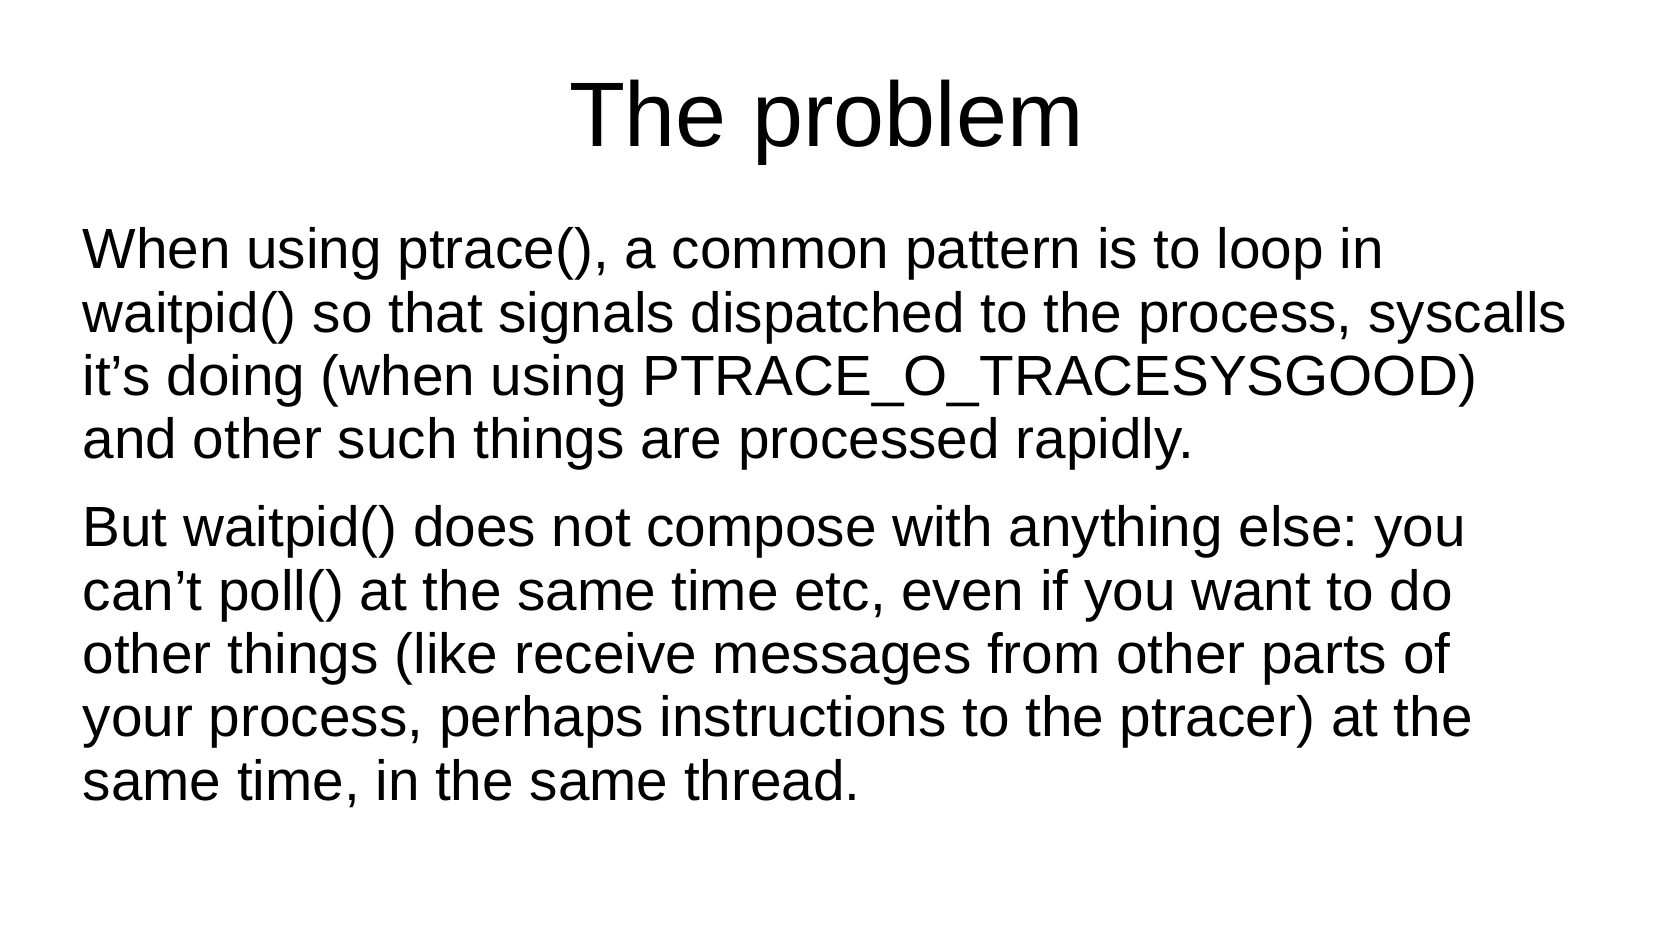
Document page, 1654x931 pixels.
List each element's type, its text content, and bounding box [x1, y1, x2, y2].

title The problem [82, 37, 1571, 193]
list When using ptrace(), a common pattern is to loop in waitpid() so that signals dispatched to the process, syscalls it’s doing (when using PTRACE_O_TRACESYSGOOD) and other such things are processed rapidly. But waitpid() does not compose with anything else: you can’t poll() at the same time etc, even if you want to do other things (like receive messages from other parts of your process, perhaps instructions to the ptracer) at the same time, in the same thread. [82, 217, 1571, 839]
